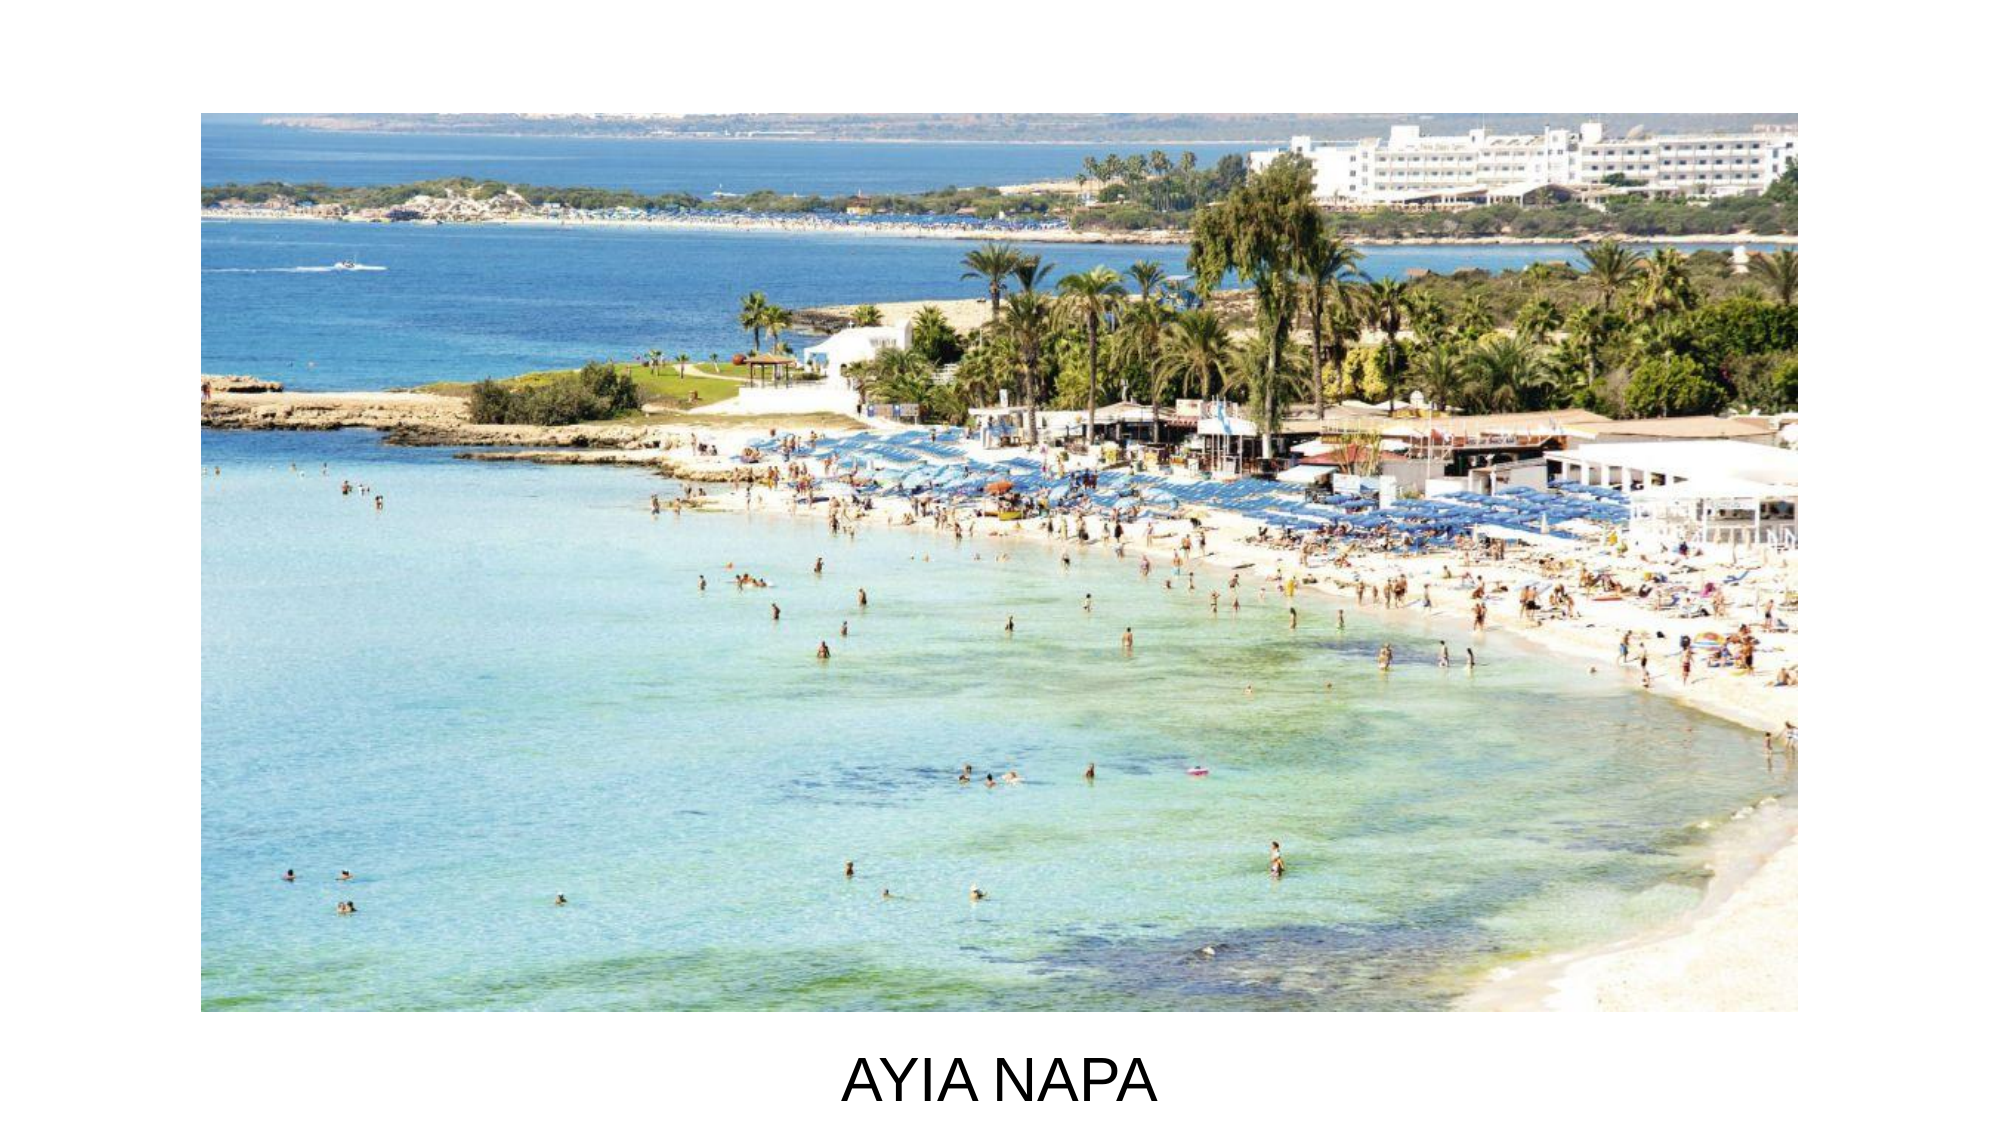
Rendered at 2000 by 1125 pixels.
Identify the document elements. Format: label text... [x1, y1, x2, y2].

text_box AYIA NAPA [604, 1023, 1395, 1125]
picture [201, 113, 1798, 1012]
